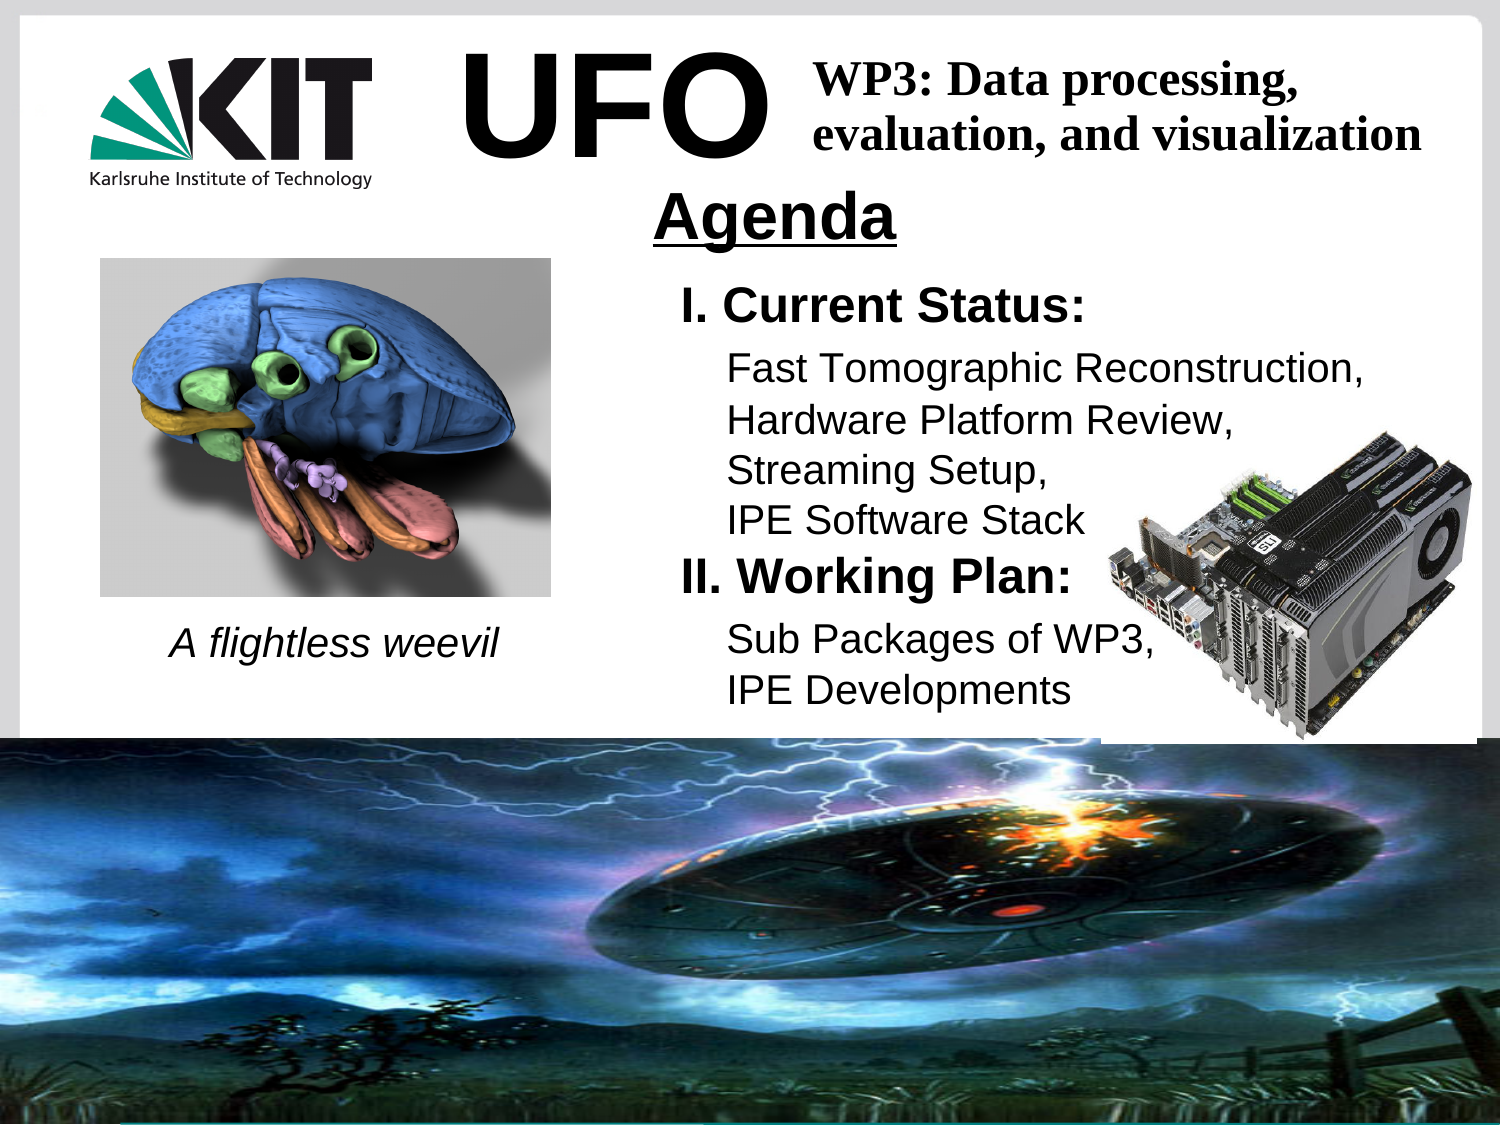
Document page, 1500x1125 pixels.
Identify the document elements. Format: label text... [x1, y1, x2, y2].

picture [0, 0, 1500, 1124]
text_box A flightless weevil [154, 608, 545, 668]
text_box UFO [442, 0, 916, 195]
title WP3: Data processing, evaluation, and visualization [916, 23, 1453, 165]
text_box Agenda I. Current Status: Fast Tomographic Reconstruction, Hardware Platform Review, Streaming Setup, IPE Software Stack II. Working Plan: Sub Packages of WP3, IPE Developments [637, 165, 1459, 721]
